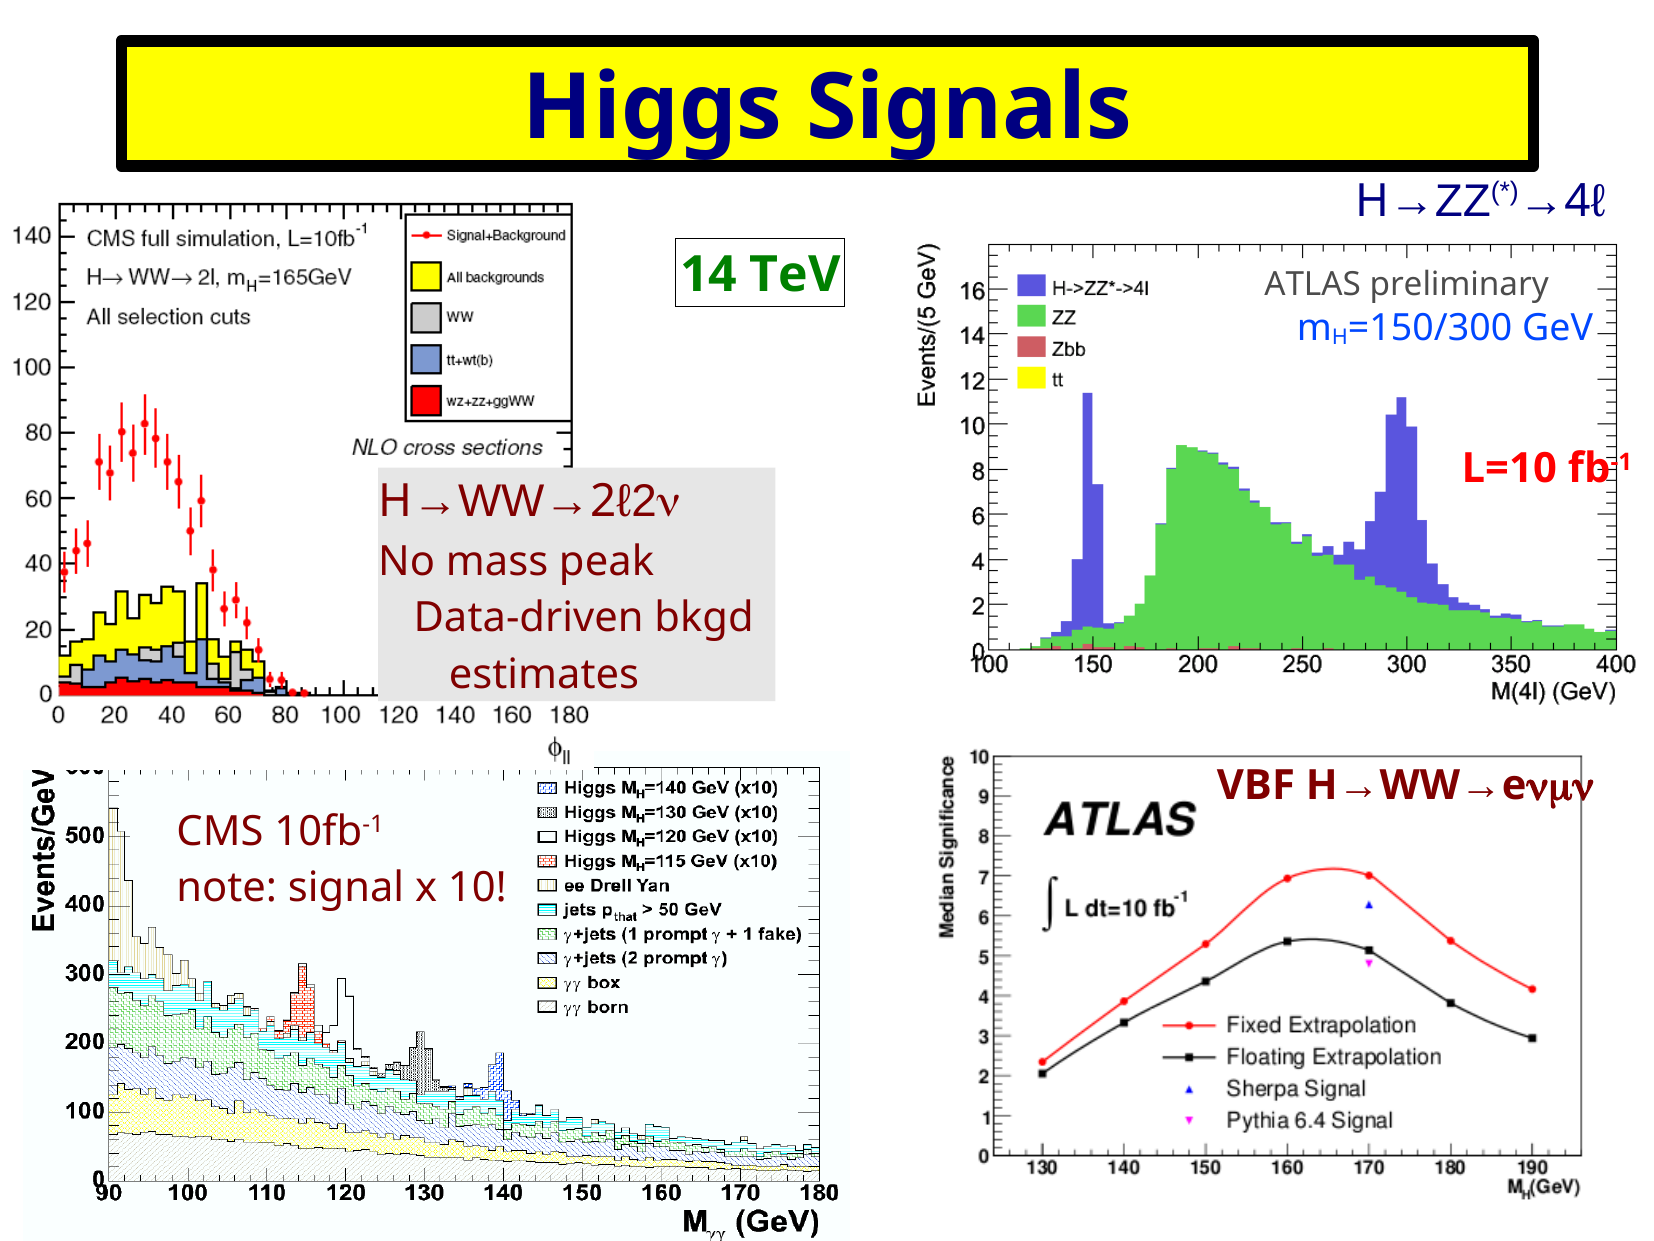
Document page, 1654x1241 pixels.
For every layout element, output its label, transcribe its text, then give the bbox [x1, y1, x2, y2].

text_box ATLAS preliminary [1264, 259, 1599, 305]
text_box H→ZZ(*)→4ℓ [1355, 167, 1621, 223]
text_box 14 TeV [675, 238, 845, 297]
text_box L=10 fb-1 [1446, 430, 1654, 503]
text_box H→WW→2ℓ2n No mass peak Data-driven bkgd estimates [378, 467, 776, 674]
text_box mH=150/300 GeV [1231, 300, 1594, 366]
text_box CMS 10fb-1 note: signal x 10! [161, 792, 523, 922]
title Higgs Signals [121, 49, 1534, 158]
picture [13, 196, 850, 1241]
text_box VBF H→WW→enmn [1201, 754, 1610, 810]
picture [898, 219, 1654, 1241]
